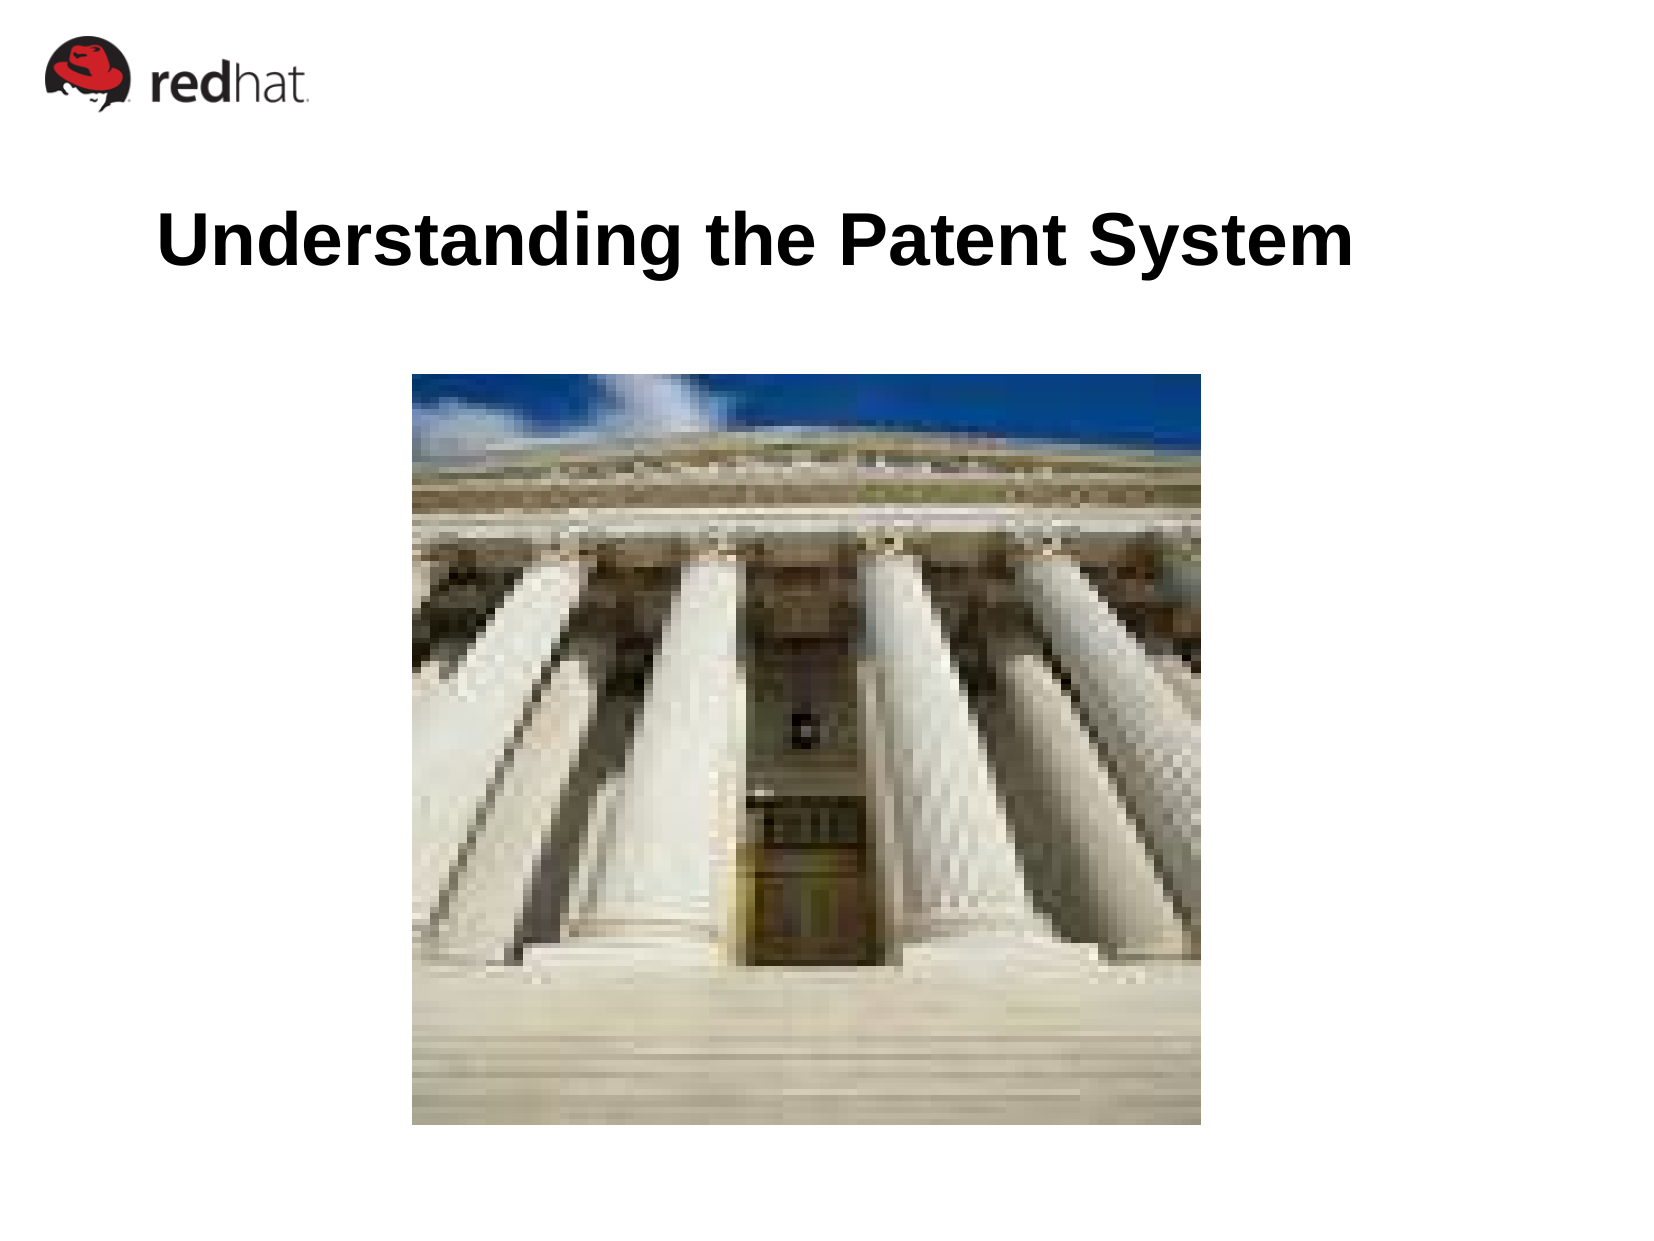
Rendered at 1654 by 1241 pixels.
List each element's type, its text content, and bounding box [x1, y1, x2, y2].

picture [45, 36, 309, 122]
title Understanding the Patent System [156, 196, 1502, 288]
picture [412, 374, 1201, 1126]
